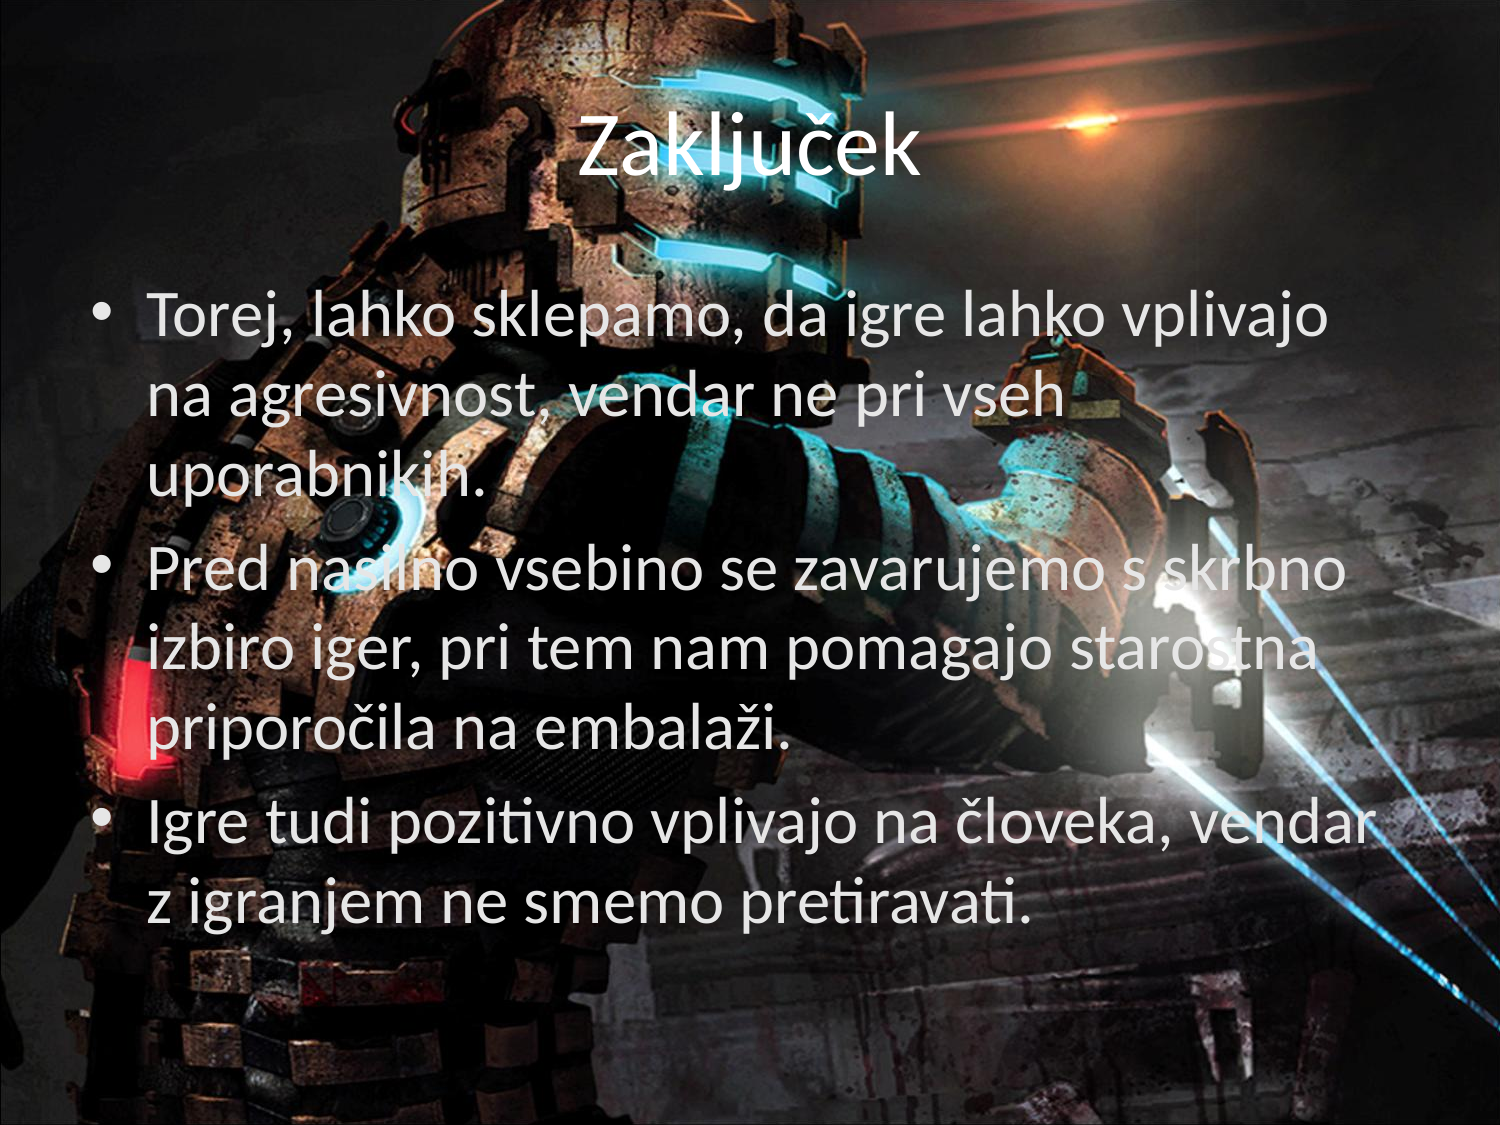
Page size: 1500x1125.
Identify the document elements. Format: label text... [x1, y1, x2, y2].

title Zaključek [75, 45, 1425, 233]
picture [0, 0, 1500, 1125]
list Torej, lahko sklepamo, da igre lahko vplivajo na agresivnost, vendar ne pri vseh uporabnikih. Pred nasilno vsebino se zavarujemo s skrbno izbiro iger, pri tem nam pomagajo starostna priporočila na embalaži. Igre tudi pozitivno vplivajo na človeka, vendar z igranjem ne smemo pretiravati. [75, 262, 1425, 1005]
